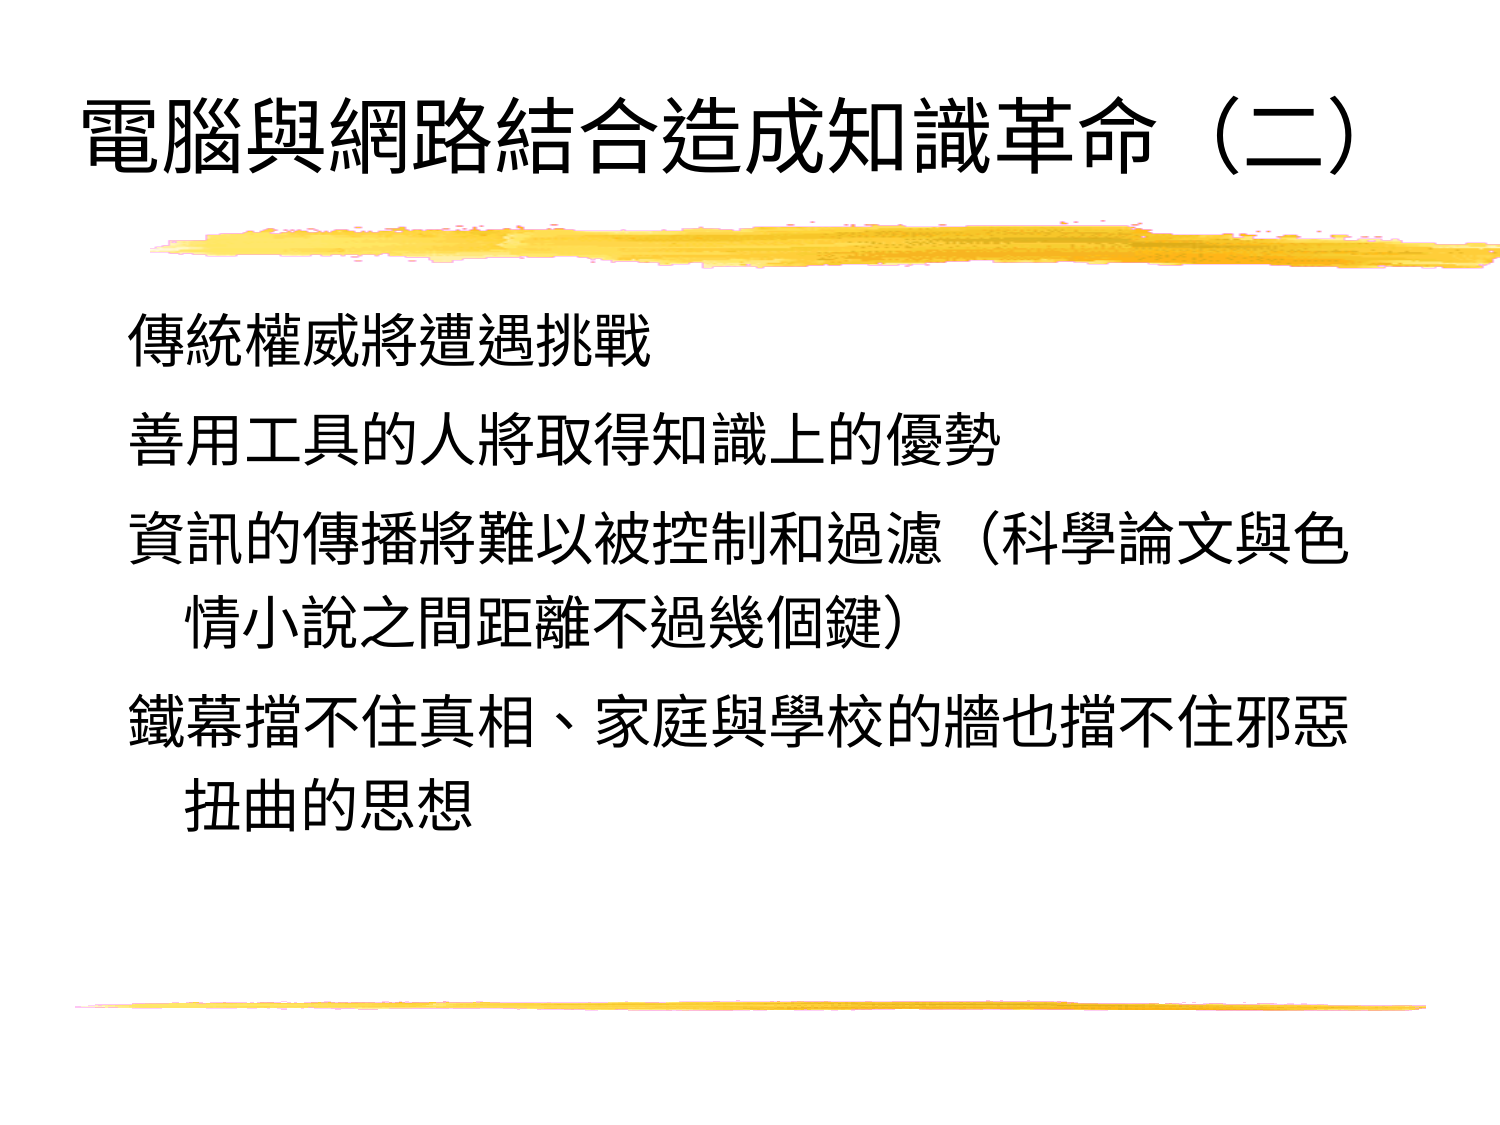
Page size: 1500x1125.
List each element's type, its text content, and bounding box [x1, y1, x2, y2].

picture [75, 999, 1426, 1013]
picture [150, 215, 1500, 279]
list 傳統權威將遭遇挑戰 善用工具的人將取得知識上的優勢 資訊的傳播將難以被控制和過濾（科學論文與色情小說之間距離不過幾個鍵） 鐵幕擋不住真相、家庭與學校的牆也擋不住邪惡扭曲的思想 [112, 287, 1388, 963]
title 電腦與網路結合造成知識革命（二） [41, 37, 1447, 225]
